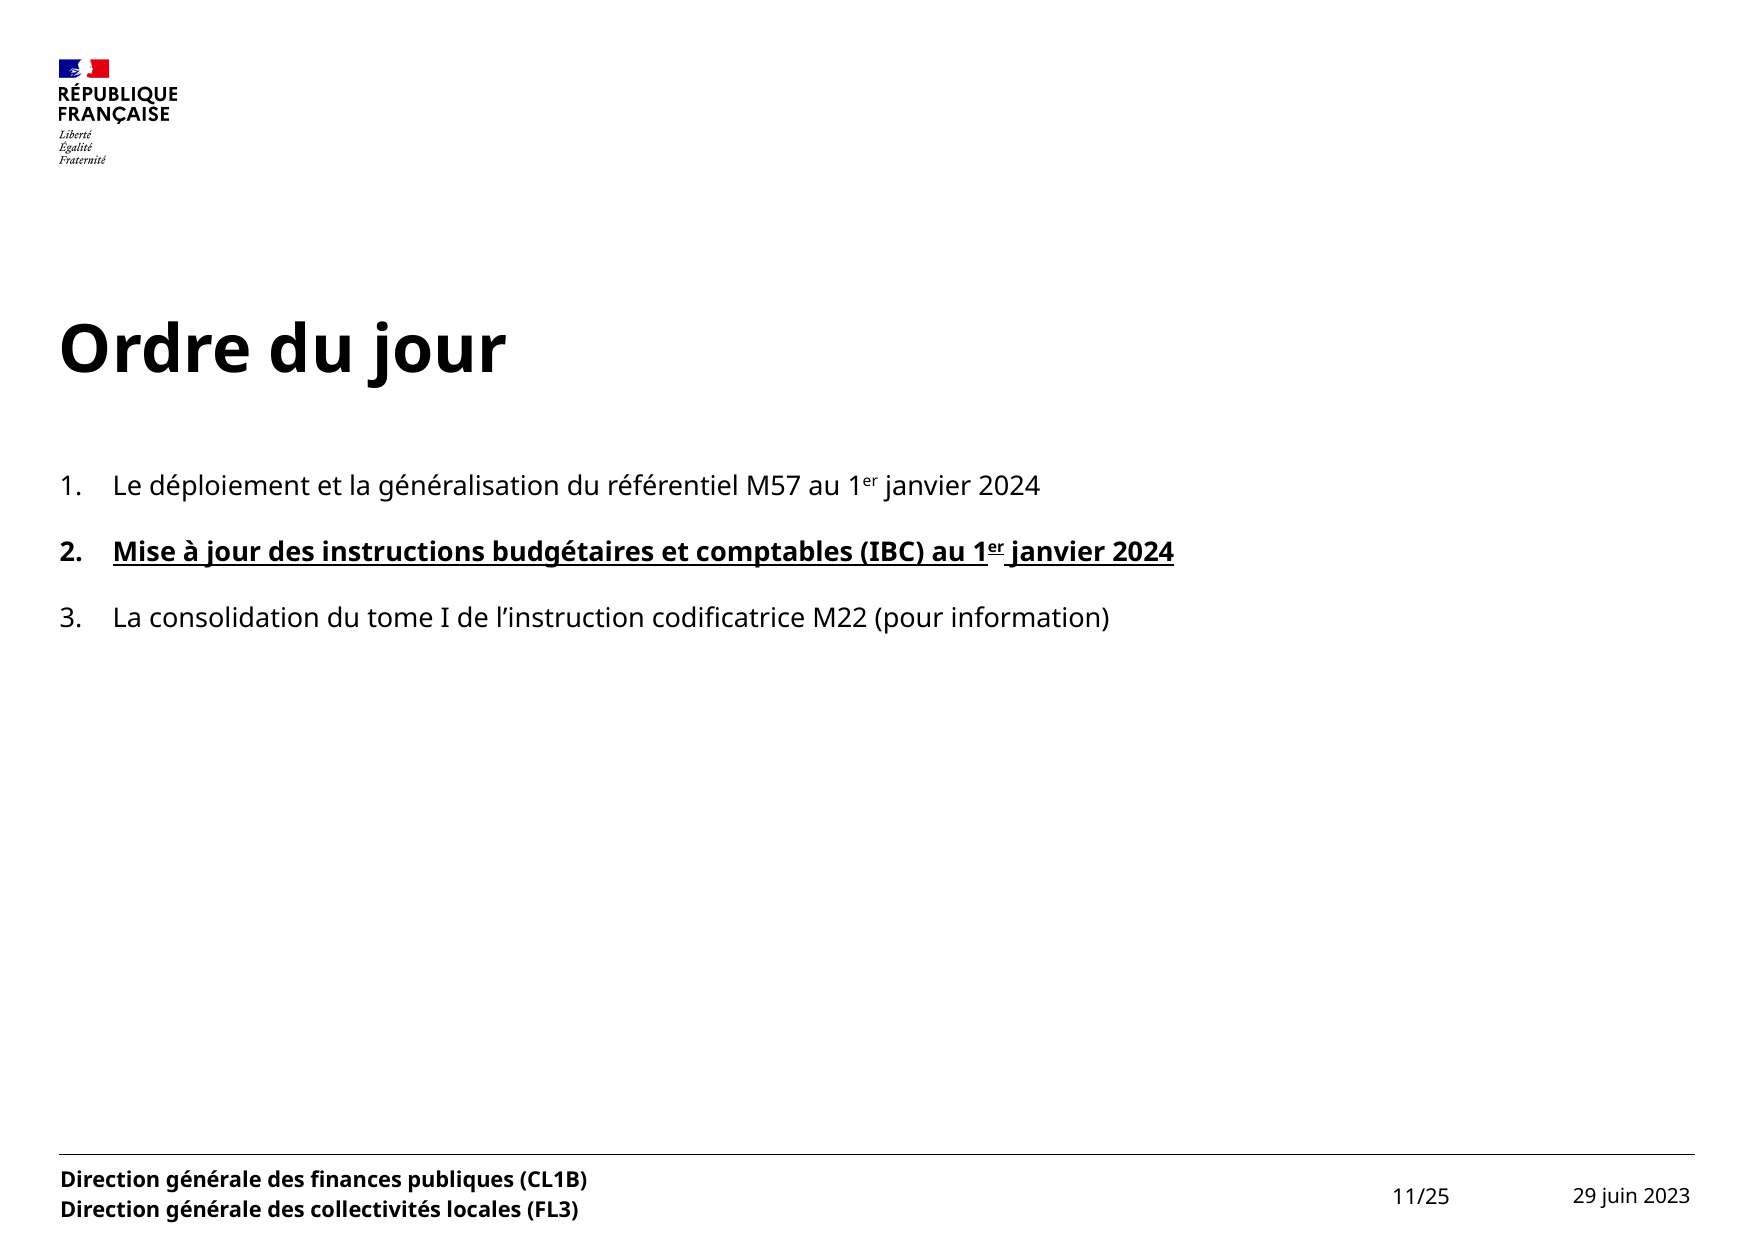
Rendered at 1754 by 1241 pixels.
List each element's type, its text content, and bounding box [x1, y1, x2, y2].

text_box Ordre du jour [59, 301, 1695, 1114]
text_box Le déploiement et la généralisation du référentiel M57 au 1er janvier 2024 Mise à jour des instructions budgétaires et comptables (IBC) au 1er janvier 2024 La consolidation du tome I de l’instruction codificatrice M22 (pour information) [41, 466, 1681, 750]
picture [59, 59, 178, 164]
